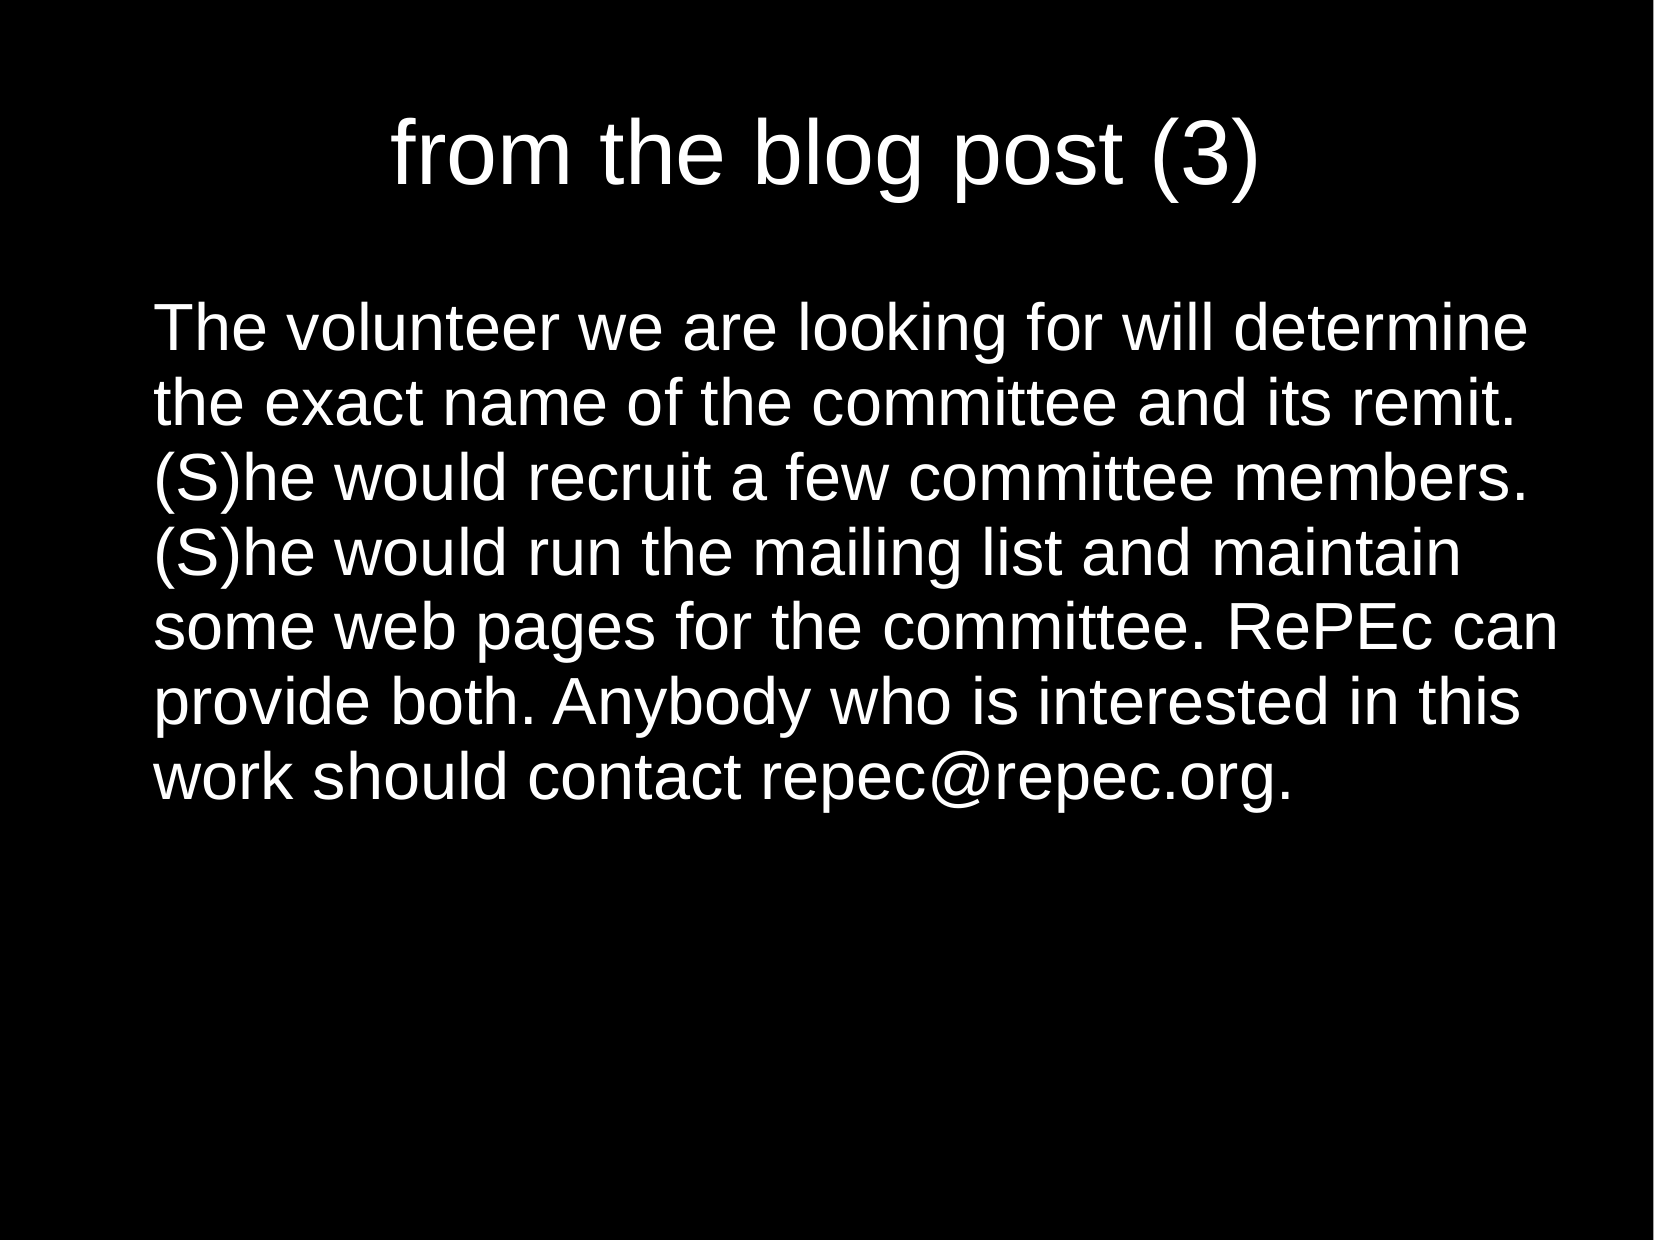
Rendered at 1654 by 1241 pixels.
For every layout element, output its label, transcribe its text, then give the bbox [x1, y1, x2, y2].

title from the blog post (3) [82, 49, 1571, 257]
list The volunteer we are looking for will determine the exact name of the committee and its remit. (S)he would recruit a few committee members. (S)he would run the mailing list and maintain some web pages for the committee. RePEc can provide both. Anybody who is interested in this work should contact repec@repec.org. [82, 290, 1571, 1010]
